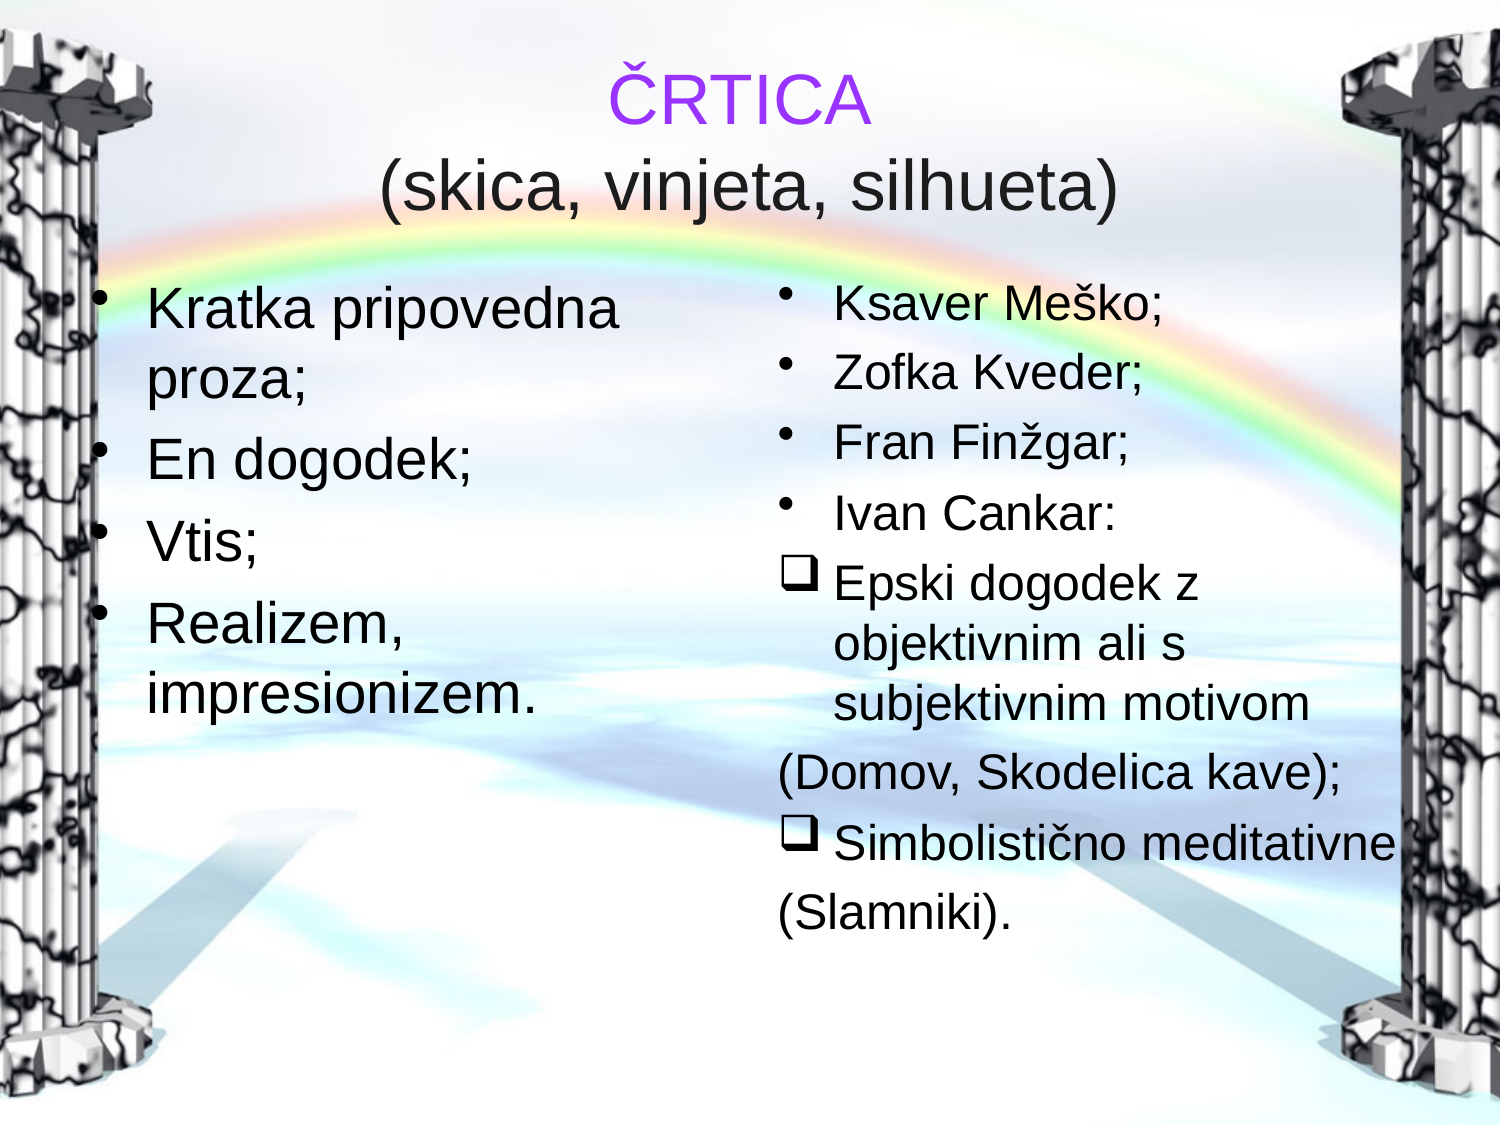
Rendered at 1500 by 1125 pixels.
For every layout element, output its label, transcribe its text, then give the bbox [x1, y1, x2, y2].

list Kratka pripovedna proza; En dogodek; Vtis; Realizem, impresionizem. [75, 262, 738, 1005]
list Ksaver Meško; Zofka Kveder; Fran Finžgar; Ivan Cankar: Epski dogodek z objektivnim ali s subjektivnim motivom (Domov, Skodelica kave); Simbolistično meditativne (Slamniki). [762, 262, 1425, 1005]
title ČRTICA (skica, vinjeta, silhueta) [75, 45, 1425, 233]
picture [0, 0, 1500, 1125]
